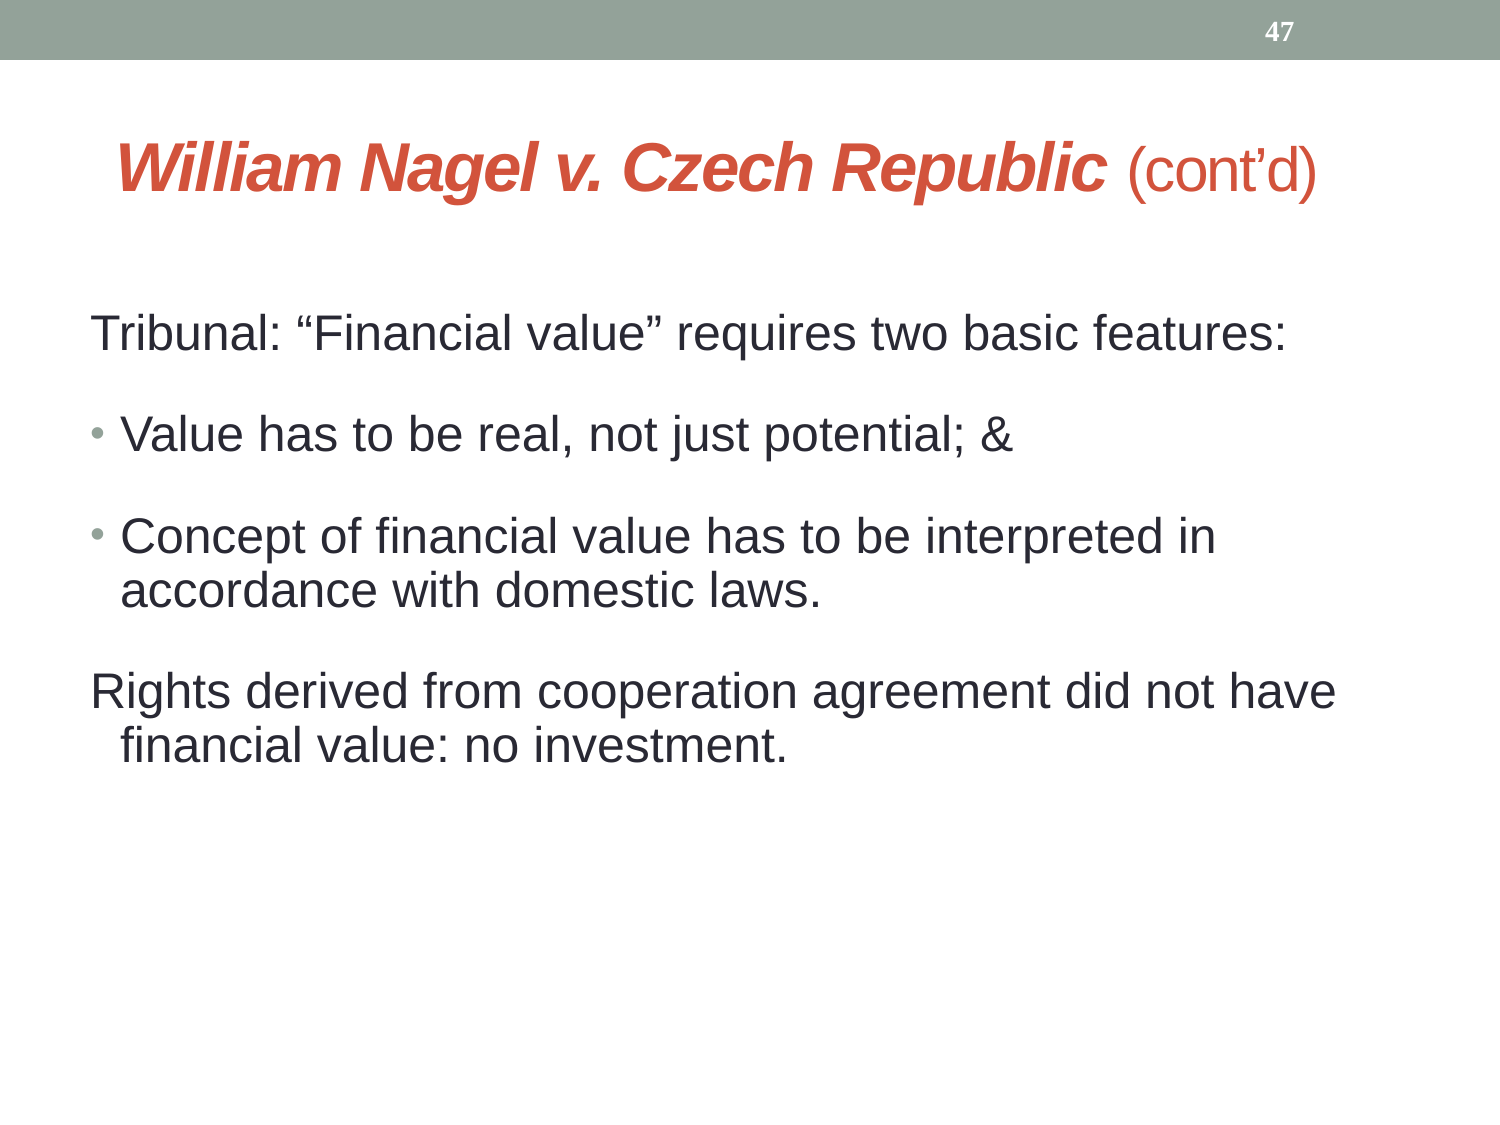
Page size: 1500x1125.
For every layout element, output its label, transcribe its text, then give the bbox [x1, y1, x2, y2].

list Tribunal: “Financial value” requires two basic features: Value has to be real, not just potential; & Concept of financial value has to be interpreted in accordance with domestic laws. Rights derived from cooperation agreement did not have financial value: no investment. [75, 299, 1425, 1044]
slide_number <編號> [1250, 3, 1425, 57]
title William Nagel v. Czech Republic (cont’d) [100, 113, 1376, 214]
